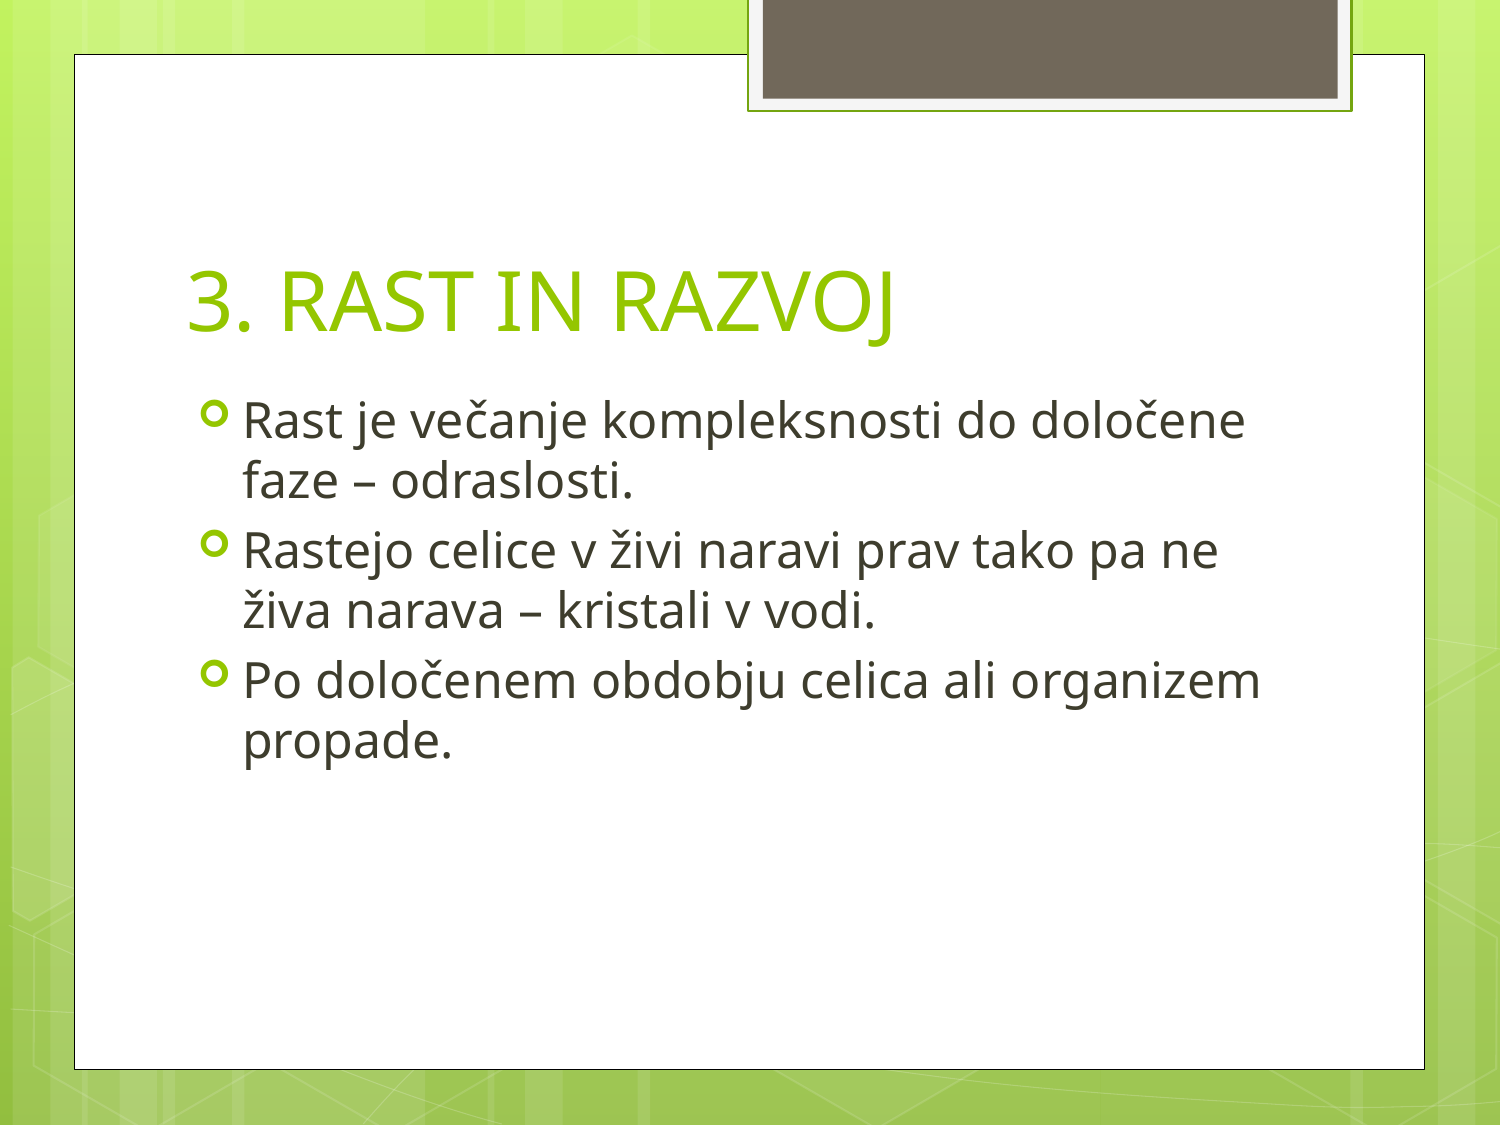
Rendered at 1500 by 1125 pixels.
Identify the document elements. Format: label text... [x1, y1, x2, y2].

title 3. RAST IN RAZVOJ [171, 168, 1324, 356]
list Rast je večanje kompleksnosti do določene faze – odraslosti. Rastejo celice v živi naravi prav tako pa ne živa narava – kristali v vodi. Po določenem obdobju celica ali organizem propade. [171, 381, 1283, 957]
